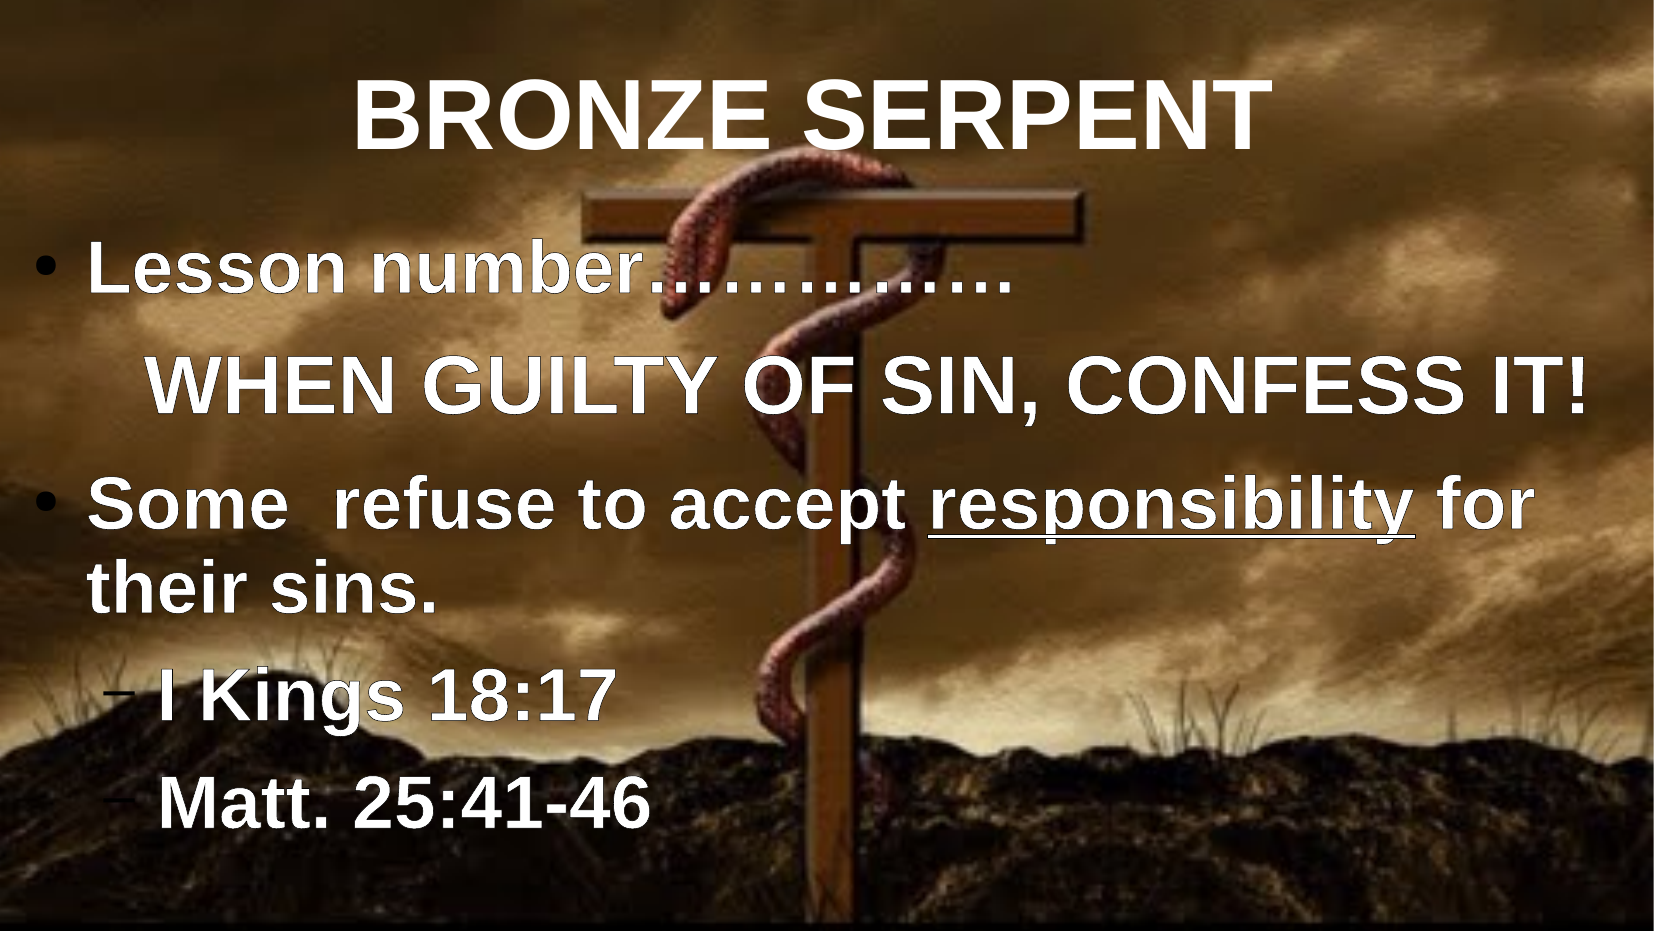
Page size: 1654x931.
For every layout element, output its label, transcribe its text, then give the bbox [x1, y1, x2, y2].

list Lesson number…………… WHEN GUILTY OF SIN, CONFESS IT! Some refuse to accept responsibility for their sins. I Kings 18:17 Matt. 25:41-46 [15, 225, 1651, 900]
picture [0, 0, 1654, 931]
title BRONZE SERPENT [82, 37, 1571, 193]
